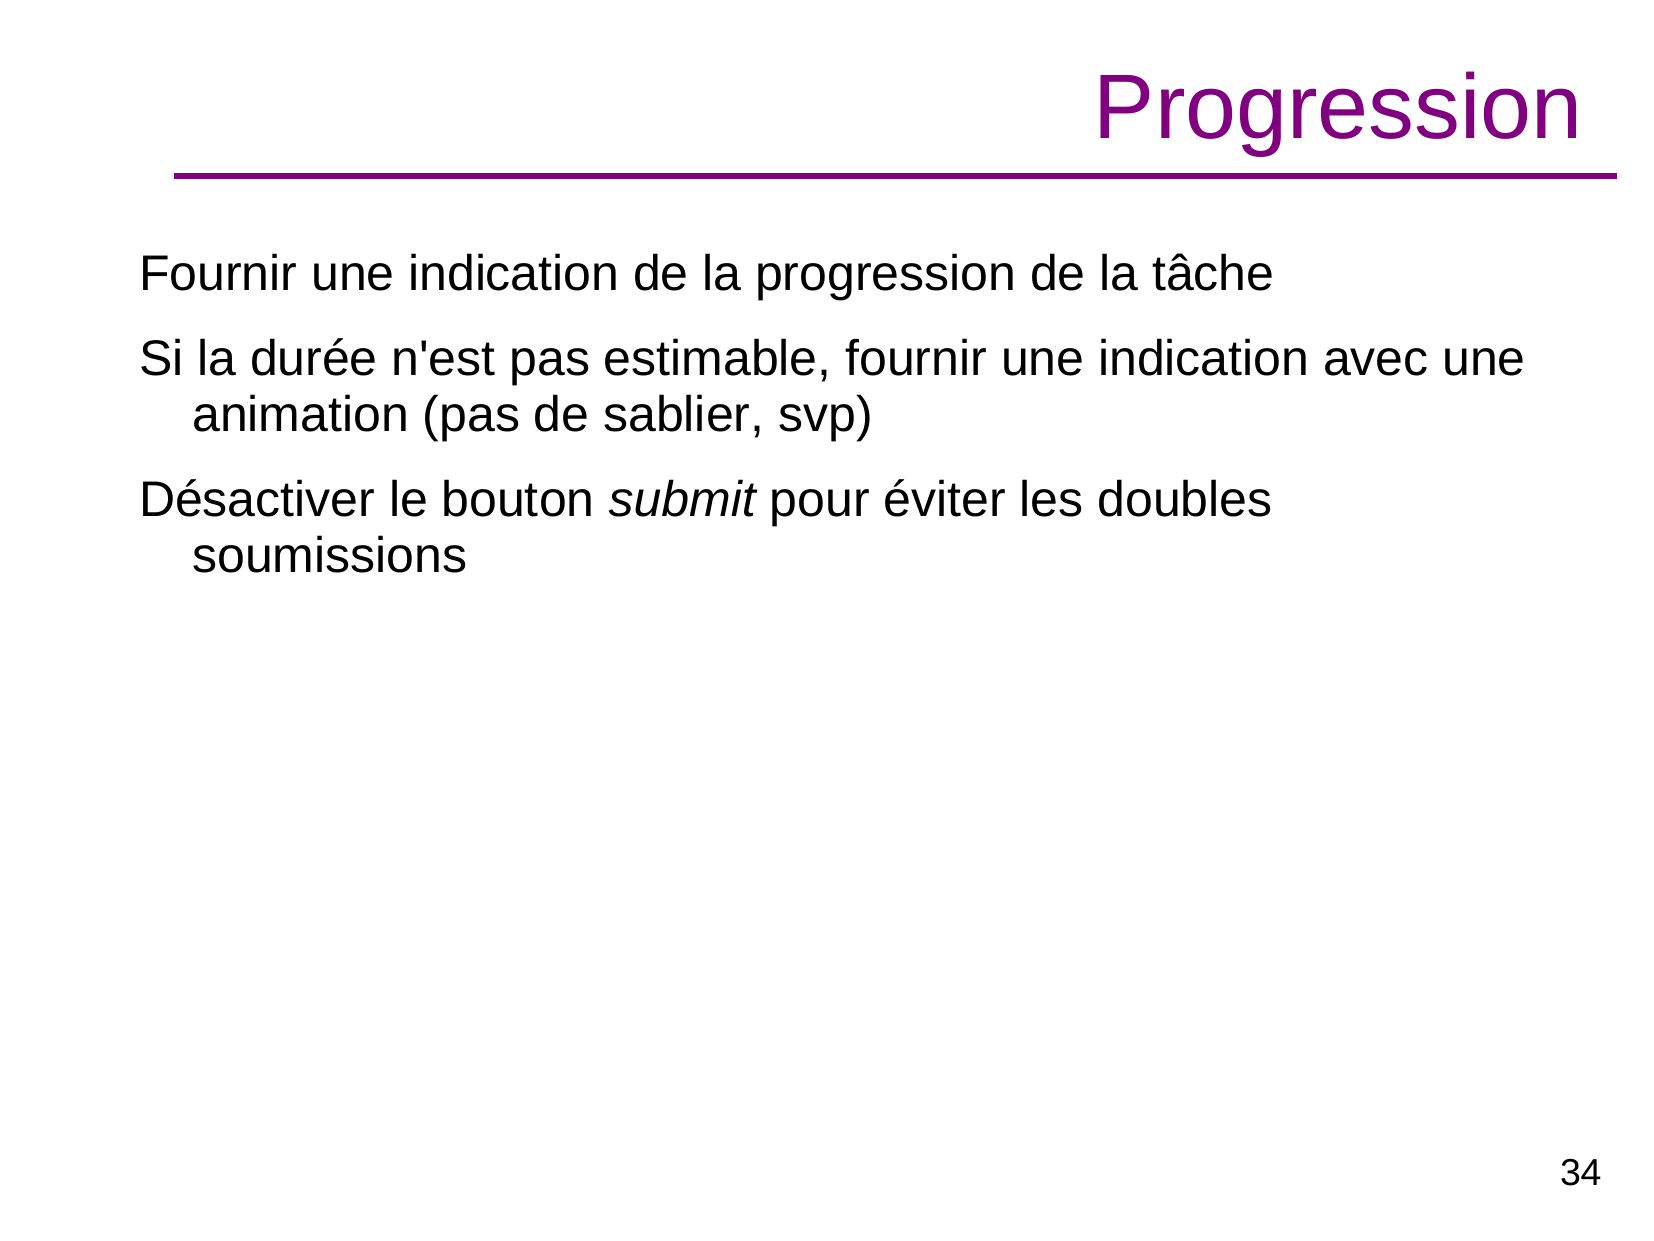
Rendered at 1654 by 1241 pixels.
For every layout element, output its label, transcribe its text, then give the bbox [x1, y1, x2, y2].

list Fournir une indication de la progression de la tâche Si la durée n'est pas estimable, fournir une indication avec une animation (pas de sablier, svp) Désactiver le bouton submit pour éviter les doubles soumissions [121, 244, 1534, 1162]
title Progression [84, 39, 1584, 176]
